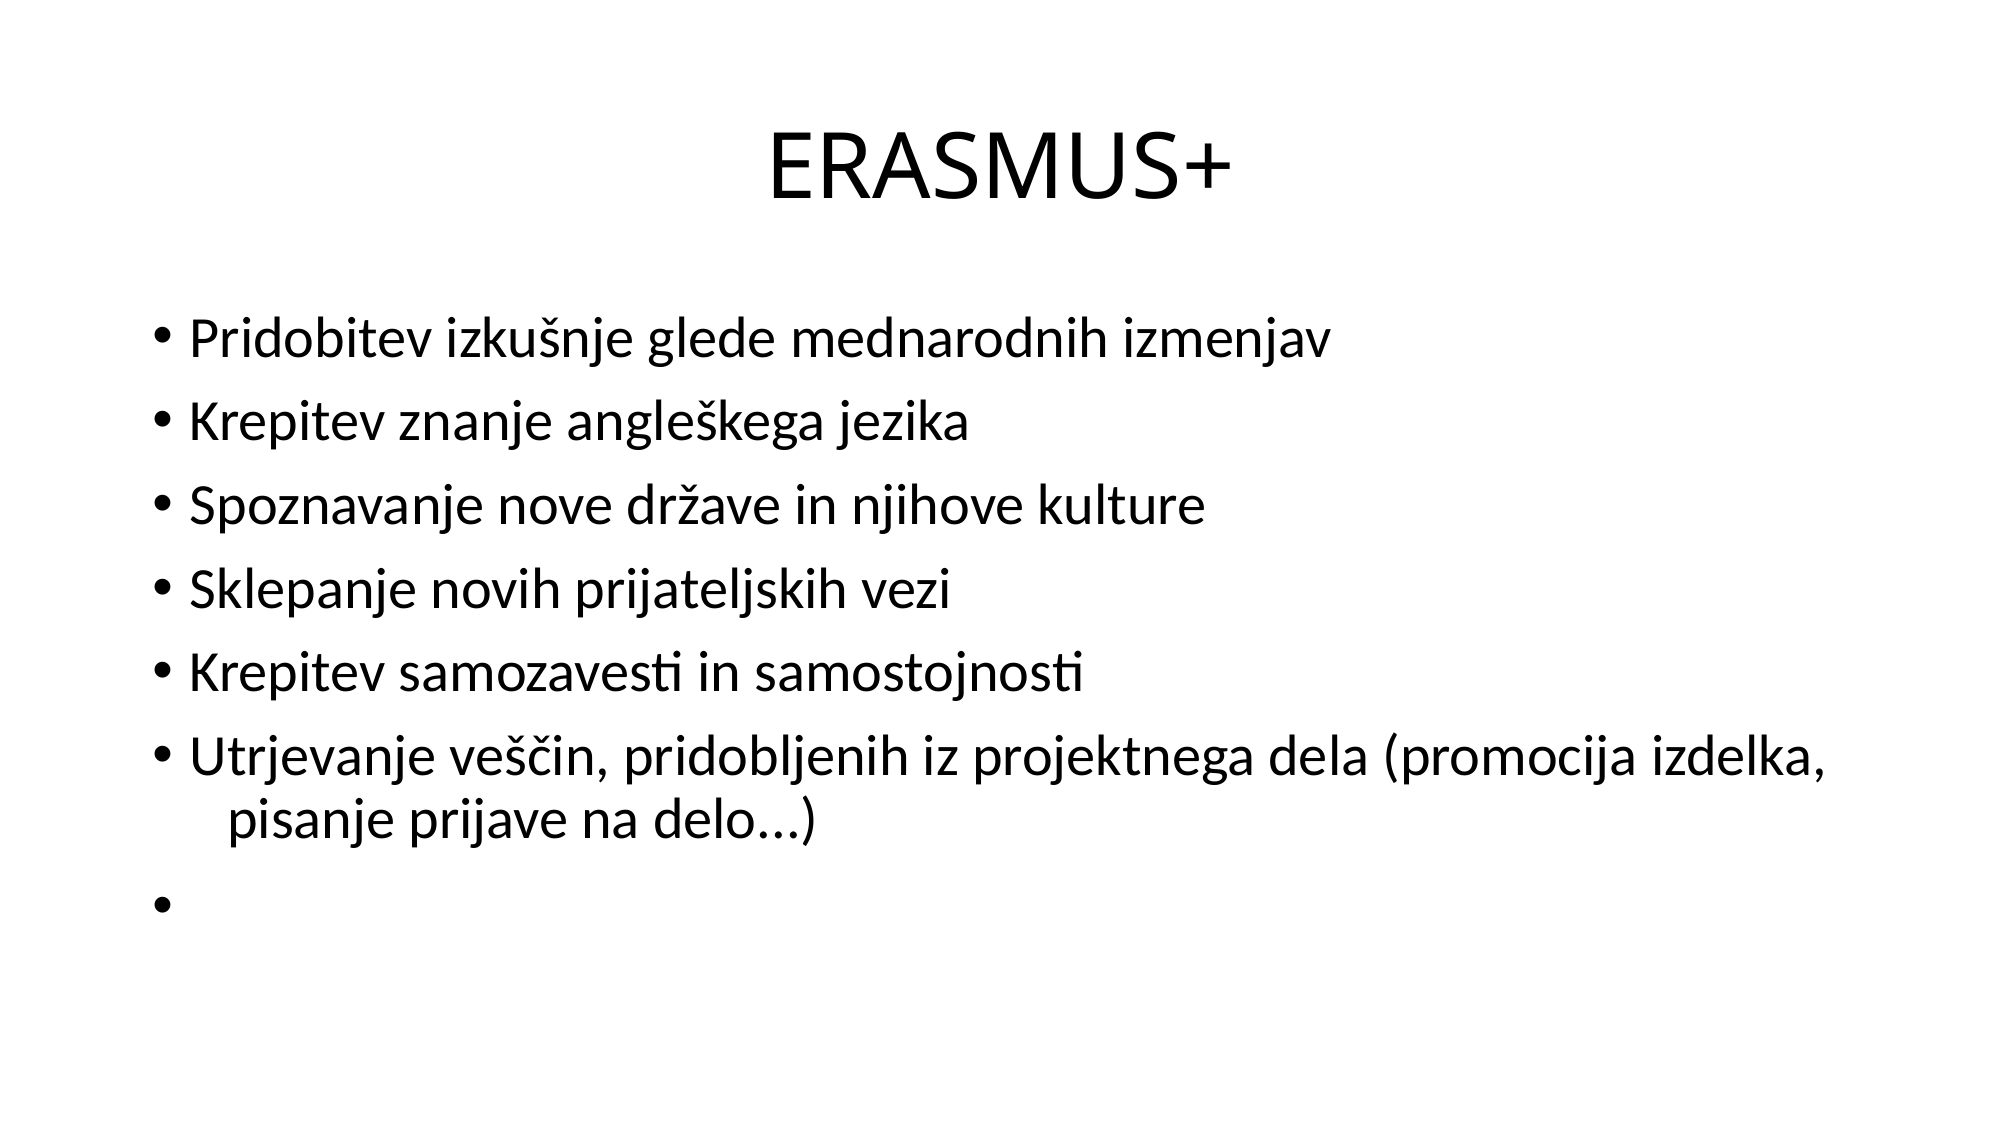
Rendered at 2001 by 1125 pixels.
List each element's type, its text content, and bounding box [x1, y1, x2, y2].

title ERASMUS+ [137, 59, 1863, 278]
list Pridobitev izkušnje glede mednarodnih izmenjav Krepitev znanje angleškega jezika Spoznavanje nove države in njihove kulture Sklepanje novih prijateljskih vezi Krepitev samozavesti in samostojnosti Utrjevanje veščin, pridobljenih iz projektnega dela (promocija izdelka, pisanje prijave na delo...) [137, 299, 1863, 1014]
